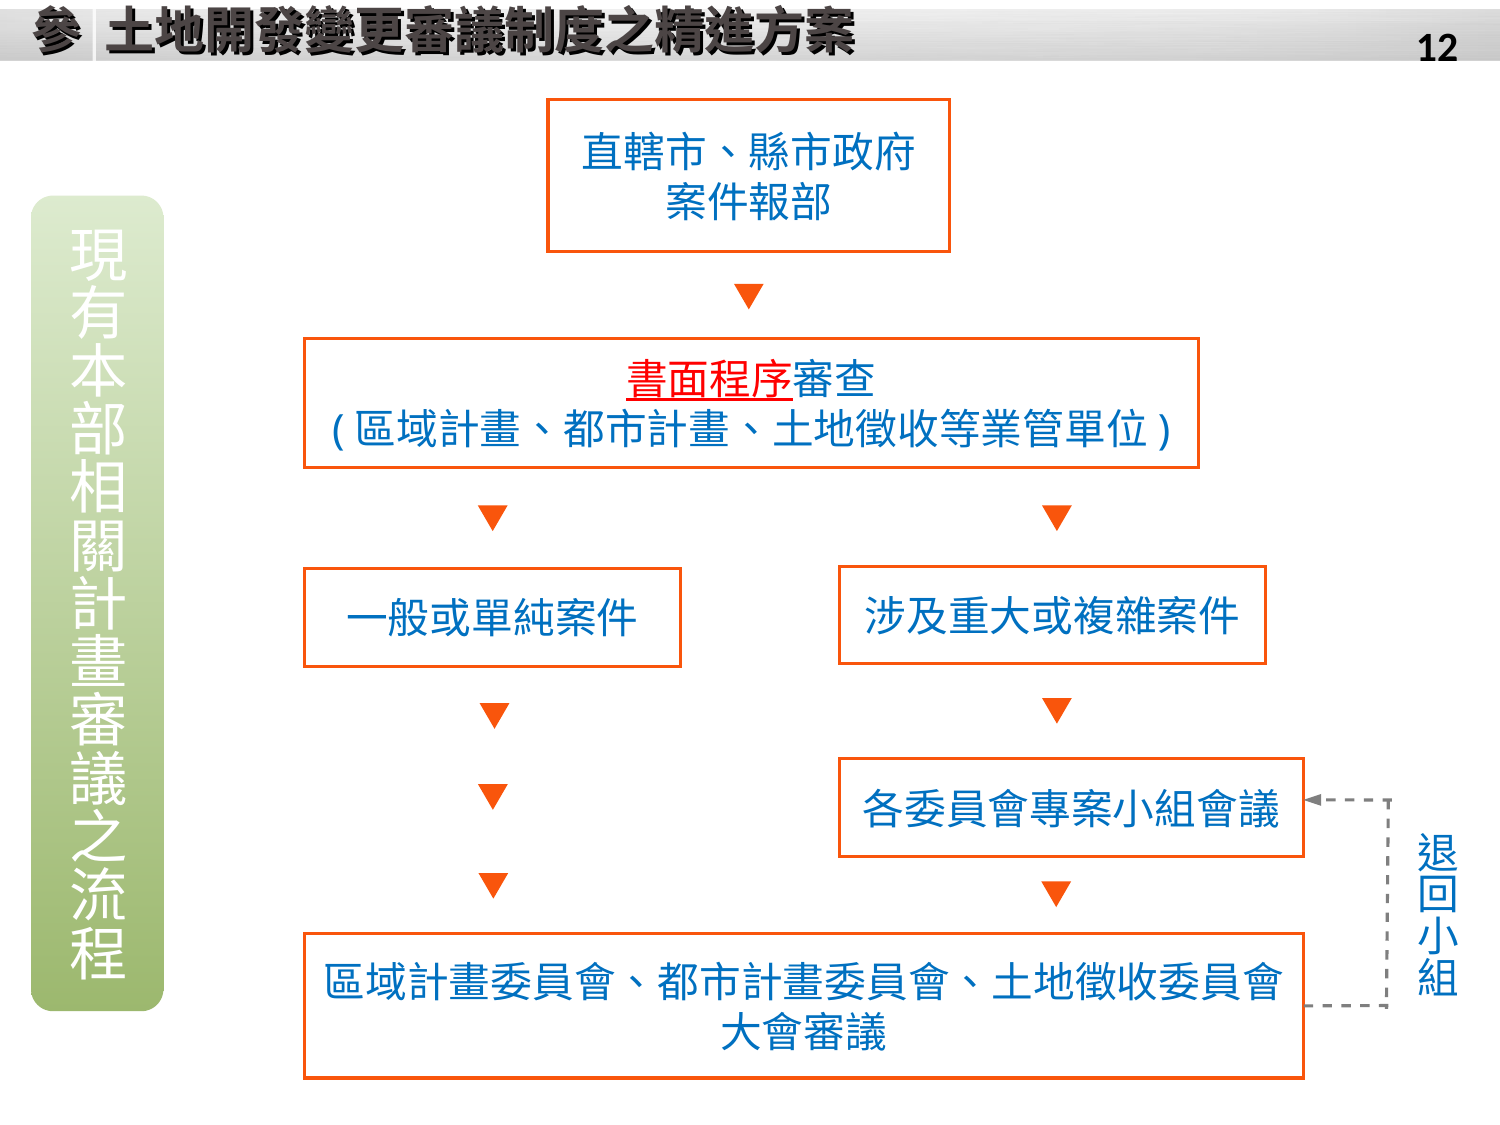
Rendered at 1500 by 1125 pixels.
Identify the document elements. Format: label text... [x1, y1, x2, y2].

text_box 各委員會專案小組會議 [839, 759, 1303, 857]
text_box 退回小組 [1388, 816, 1470, 1038]
text_box 土地開發變更審議制度之精進方案 [90, 0, 1341, 65]
text_box 涉及重大或複雜案件 [839, 566, 1266, 664]
text_box 參 [16, 0, 90, 65]
text_box [1041, 881, 1072, 908]
text_box [478, 873, 509, 899]
text_box 一般或單純案件 [304, 568, 681, 666]
text_box [477, 505, 508, 532]
text_box [733, 283, 764, 310]
text_box [1042, 505, 1072, 532]
text_box 直轄市、縣市政府案件報部 [548, 100, 950, 252]
text_box 現有本部相關計畫審議之流程 [31, 195, 164, 1012]
text_box [477, 784, 508, 810]
text_box 區域計畫委員會、都市計畫委員會、土地徵收委員會 大會審議 [304, 934, 1303, 1078]
text_box 書面程序審查 (區域計畫、都市計畫、土地徵收等業管單位) [304, 338, 1198, 468]
text_box [1042, 698, 1072, 724]
text_box 12 [1379, 12, 1495, 64]
text_box [479, 703, 510, 729]
